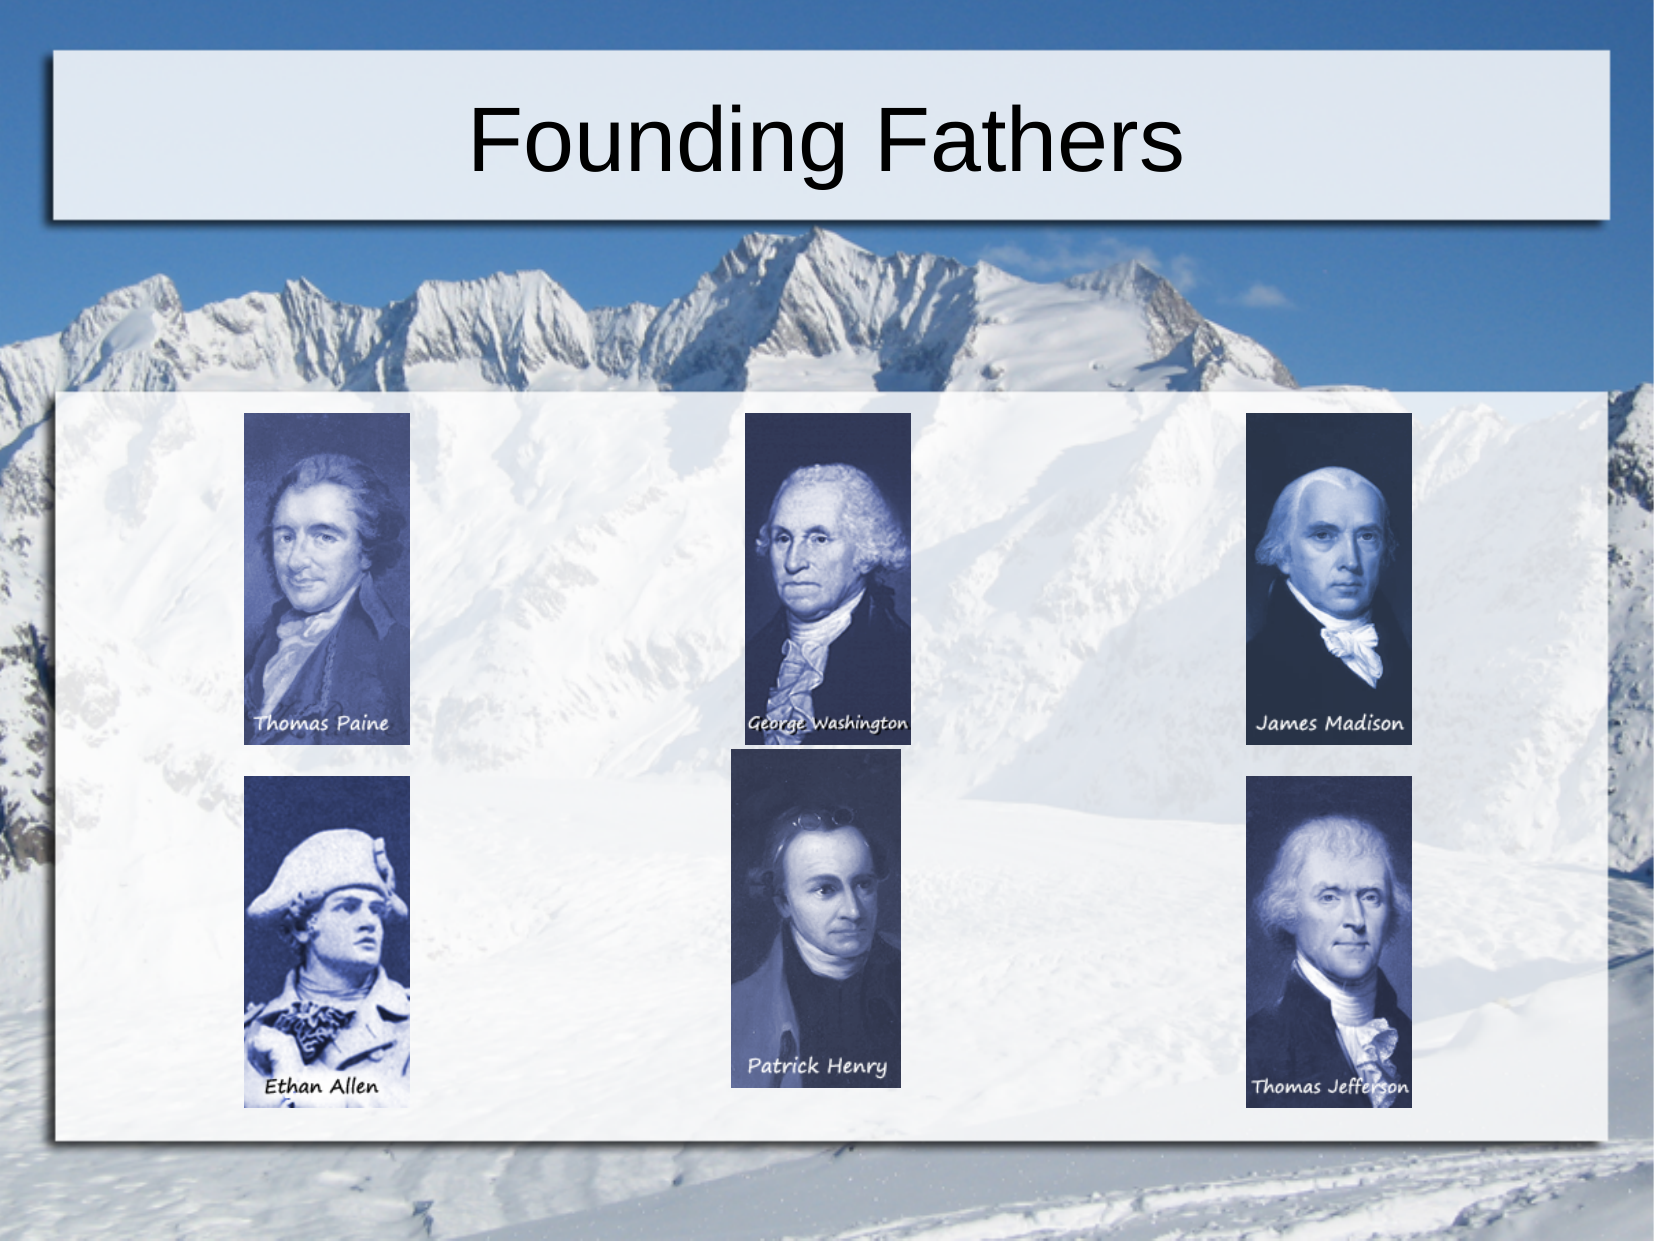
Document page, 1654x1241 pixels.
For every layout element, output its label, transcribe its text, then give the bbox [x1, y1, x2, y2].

picture [0, 0, 1654, 1241]
title Founding Fathers [59, 61, 1595, 219]
